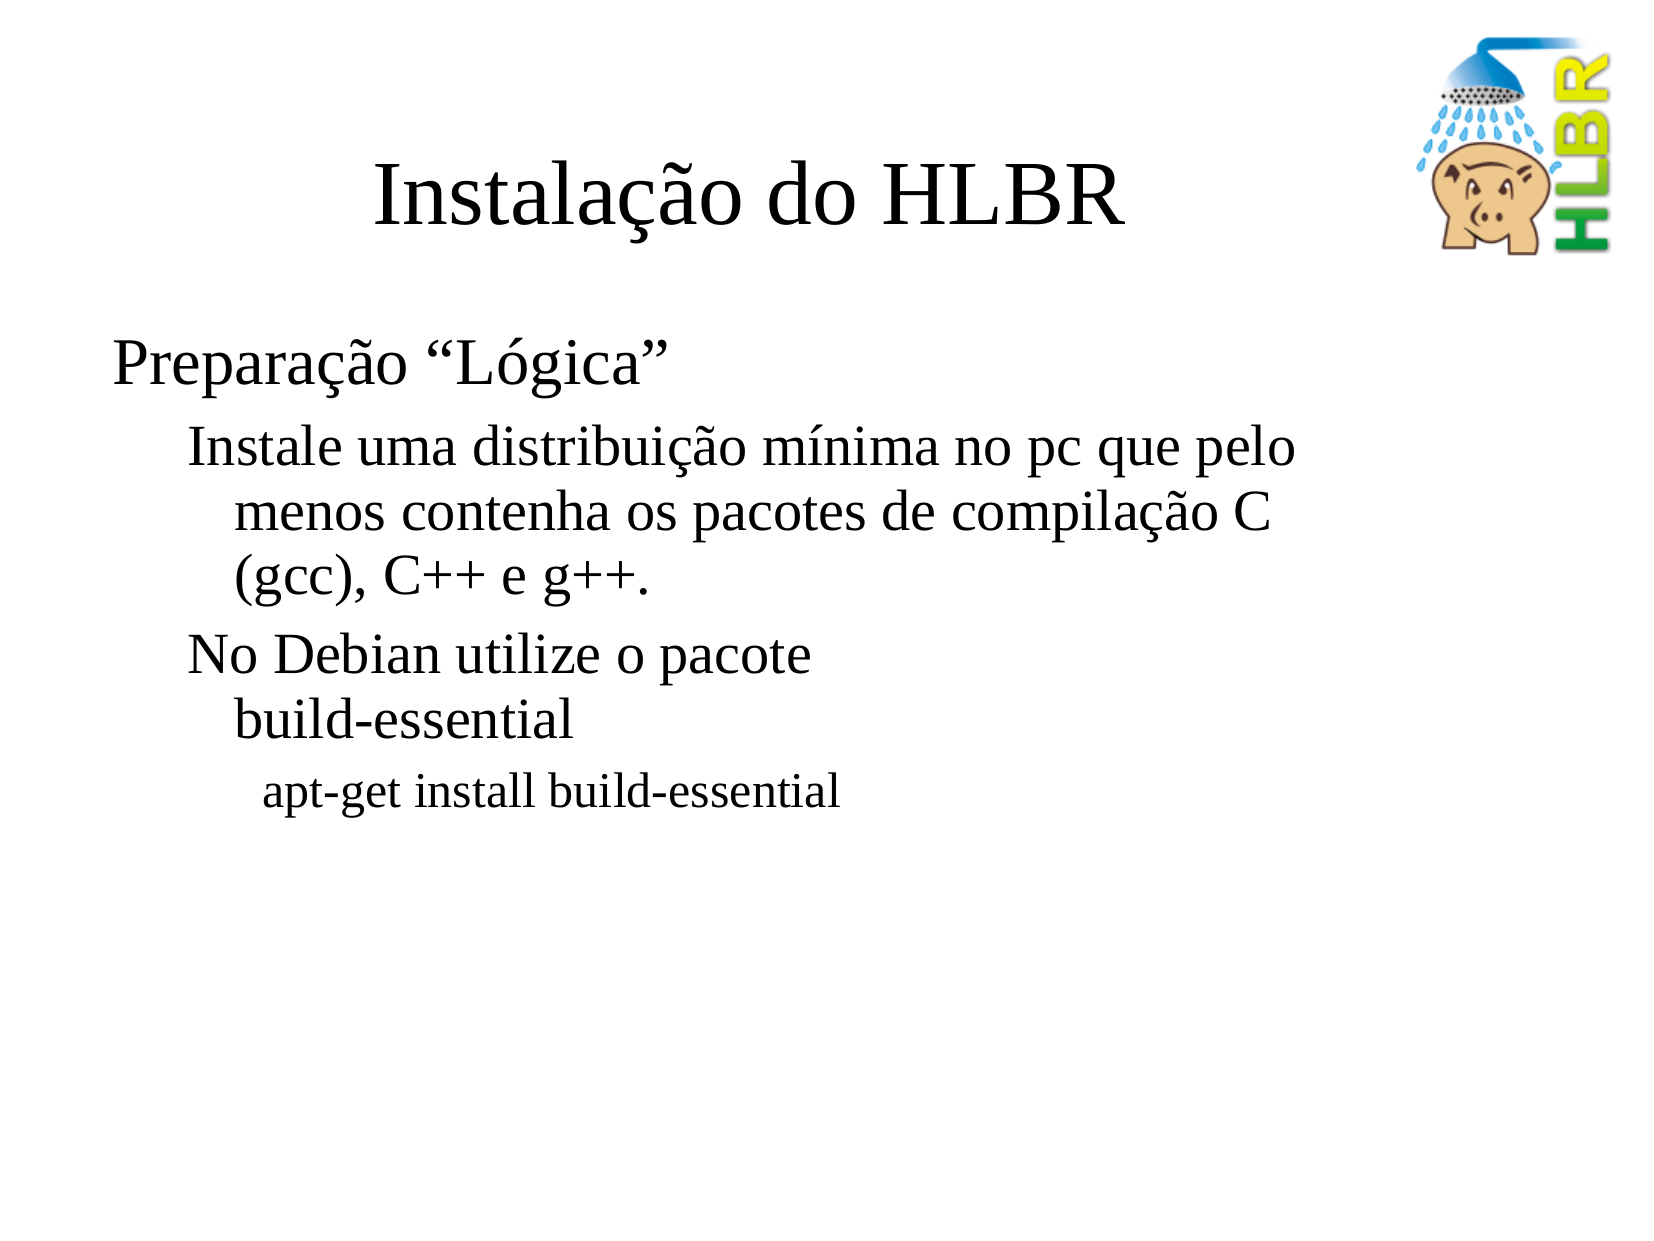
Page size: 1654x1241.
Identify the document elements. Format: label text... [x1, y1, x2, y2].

title Instalação do HLBR [112, 76, 1388, 312]
list Preparação “Lógica” Instale uma distribuição mínima no pc que pelo menos contenha os pacotes de compilação C (gcc), C++ e g++. No Debian utilize o pacote build-essential apt-get install build-essential [112, 324, 1388, 1020]
picture [1416, 37, 1612, 260]
